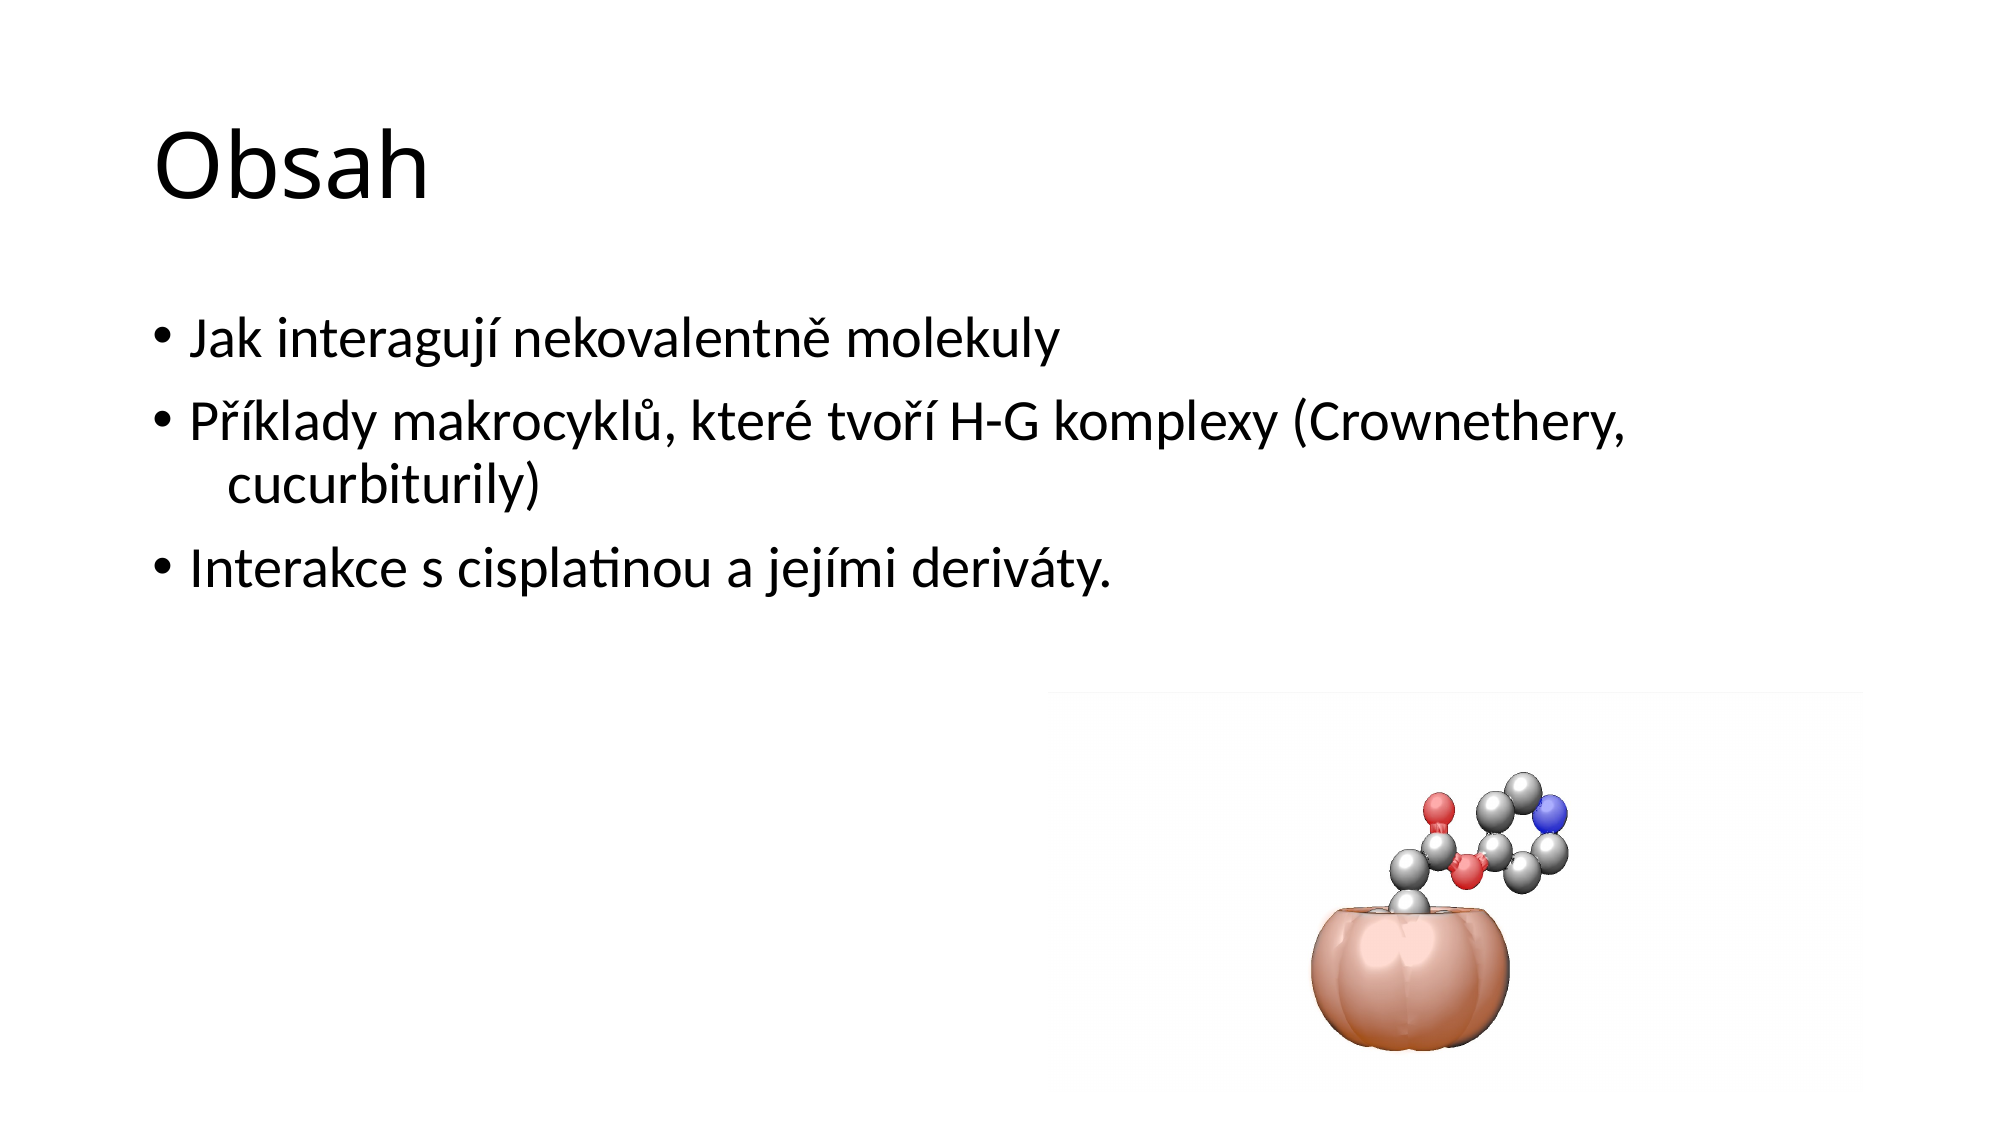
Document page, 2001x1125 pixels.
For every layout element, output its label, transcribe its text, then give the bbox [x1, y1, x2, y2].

title Obsah [137, 59, 1863, 278]
picture [1048, 692, 1863, 1092]
list Jak interagují nekovalentně molekuly Příklady makrocyklů, které tvoří H-G komplexy (Crownethery, cucurbiturily) Interakce s cisplatinou a jejími deriváty. [137, 299, 1863, 1014]
